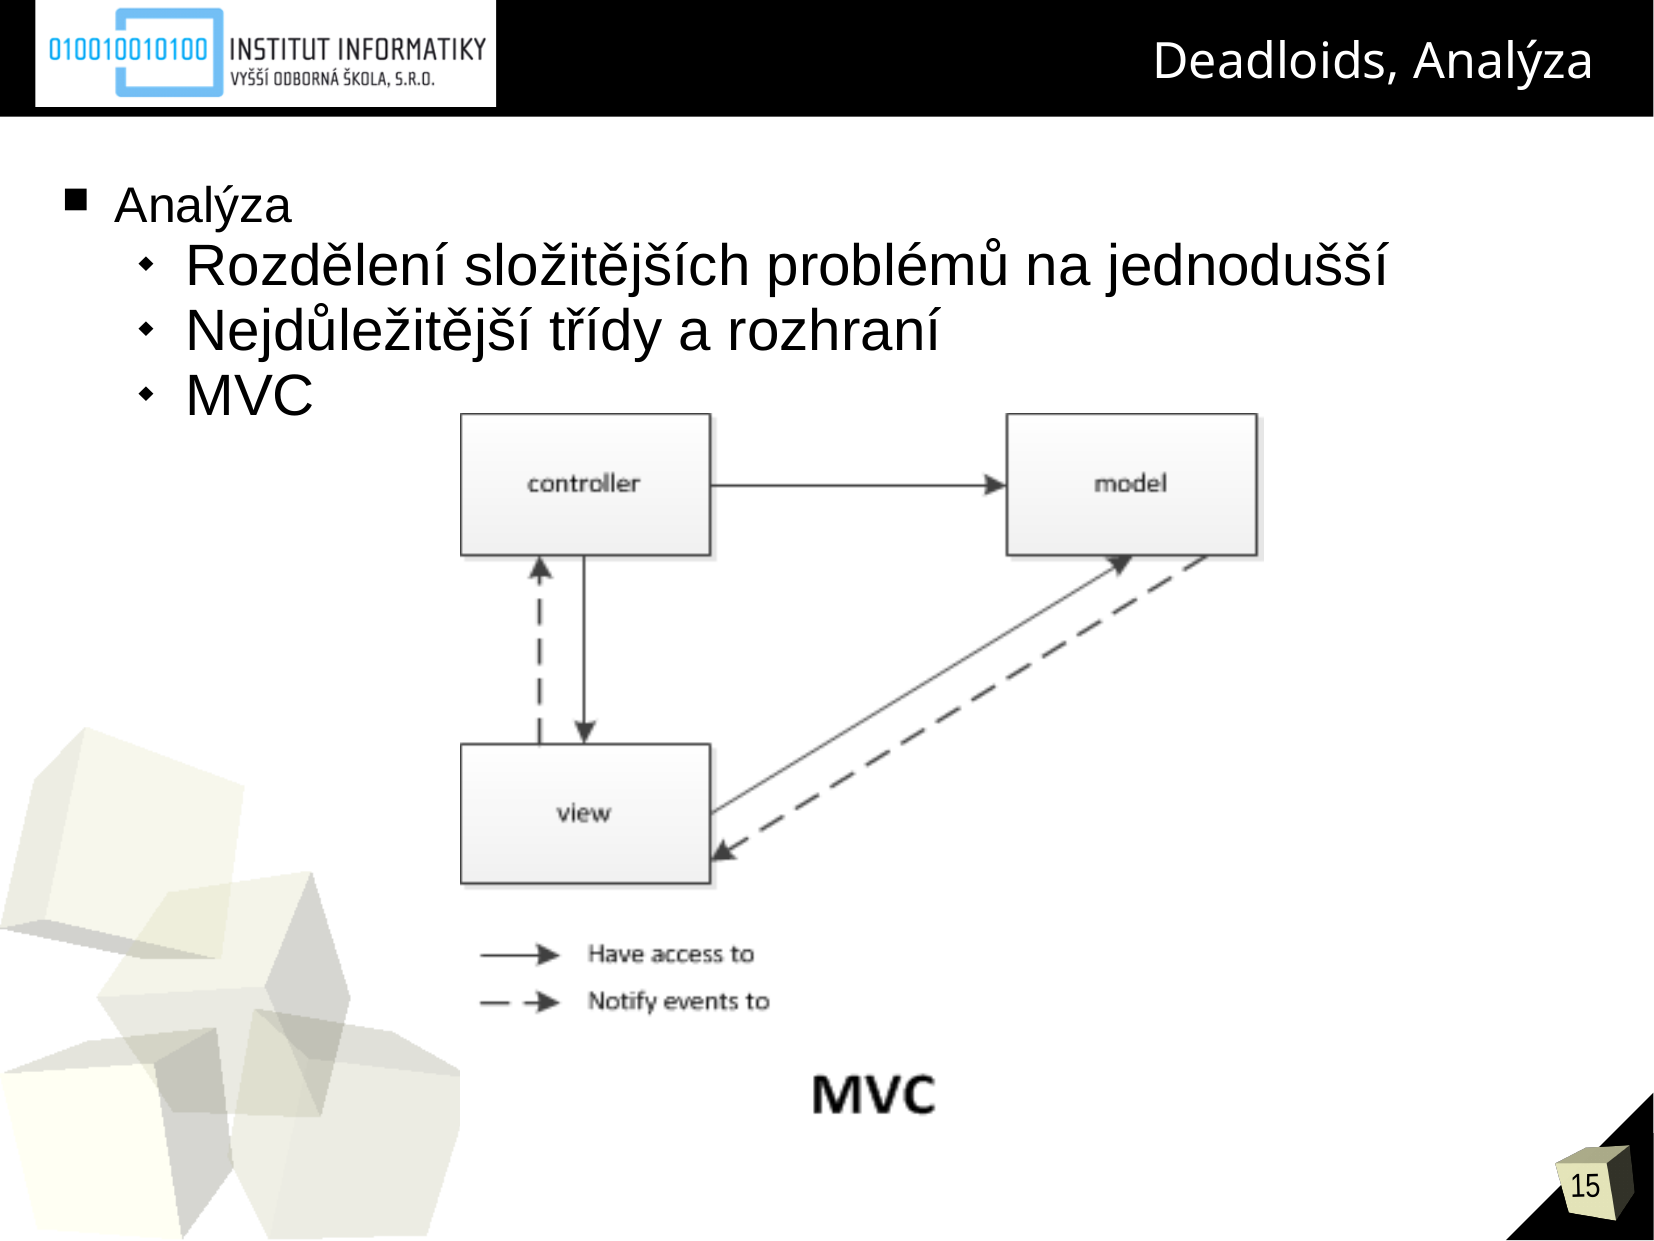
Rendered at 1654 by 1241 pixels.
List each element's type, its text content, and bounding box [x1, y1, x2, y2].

title Deadloids, Analýza [118, 0, 1595, 119]
list Analýza Rozdělení složitějších problémů na jednodušší Nejdůležitější třídy a rozhraní MVC [44, 177, 1611, 1214]
picture [0, 726, 477, 1241]
picture [460, 413, 1264, 1134]
